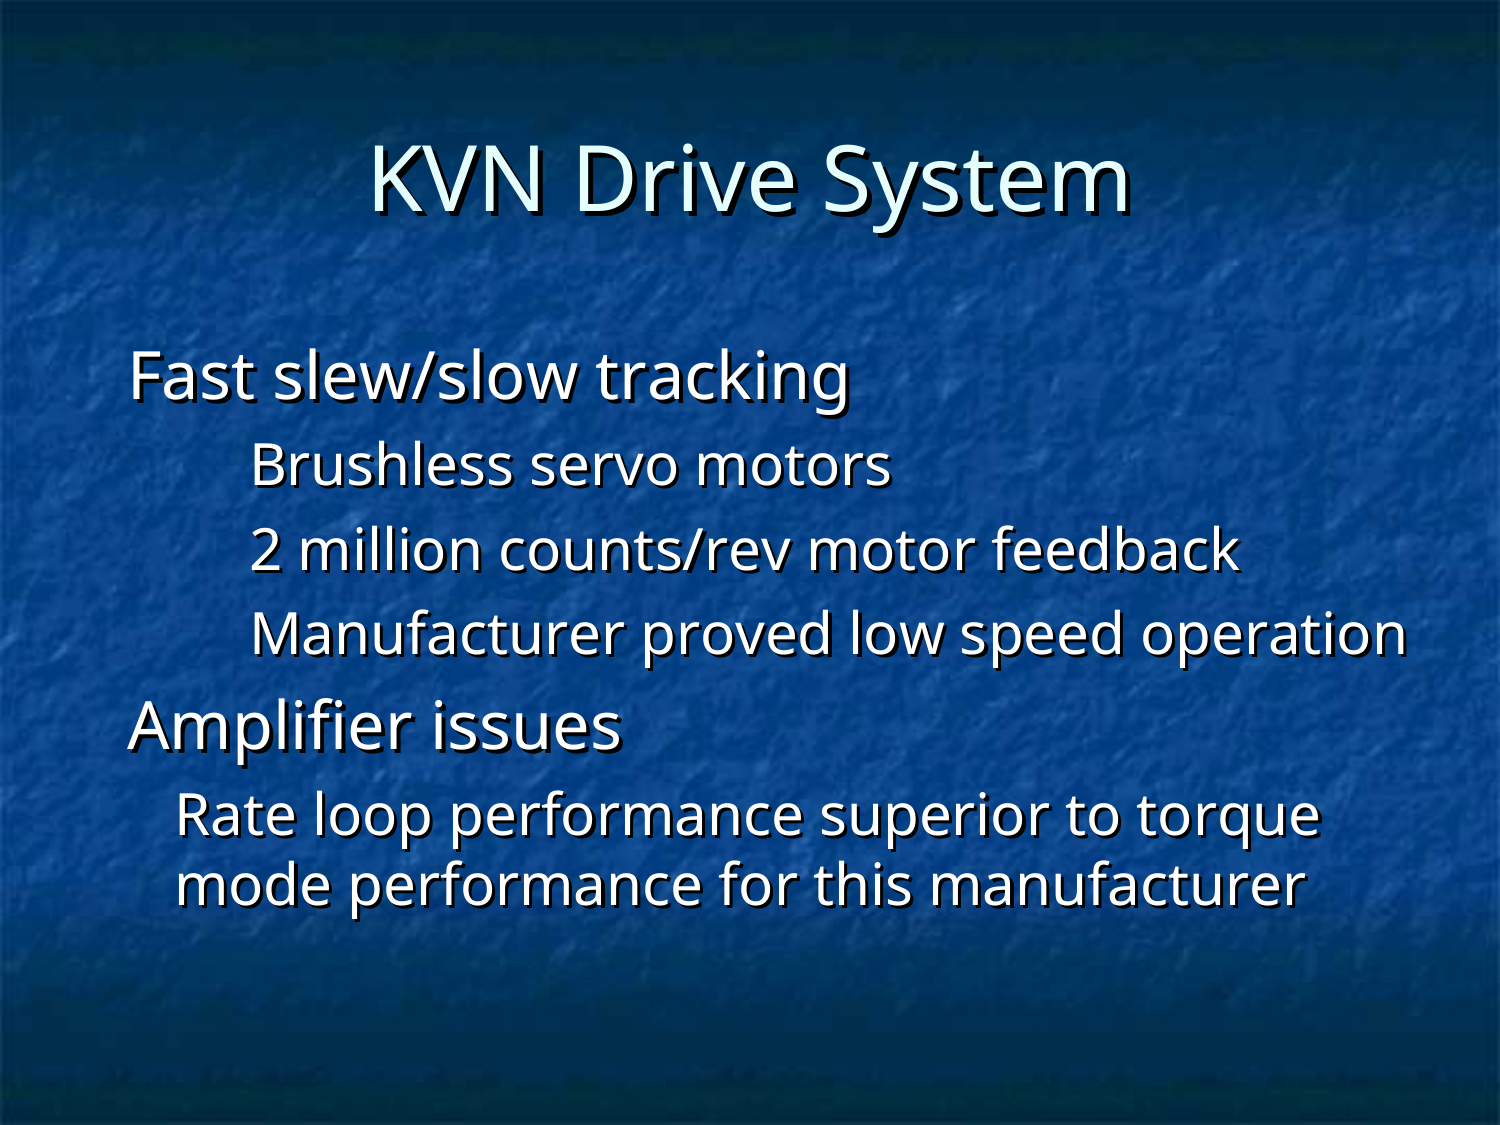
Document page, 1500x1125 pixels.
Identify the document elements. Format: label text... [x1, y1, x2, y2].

picture [0, 0, 1500, 1125]
list Fast slew/slow tracking Brushless servo motors 2 million counts/rev motor feedback Manufacturer proved low speed operation Amplifier issues Rate loop performance superior to torque mode performance for this manufacturer [75, 324, 1426, 1001]
title KVN Drive System [75, 62, 1426, 288]
